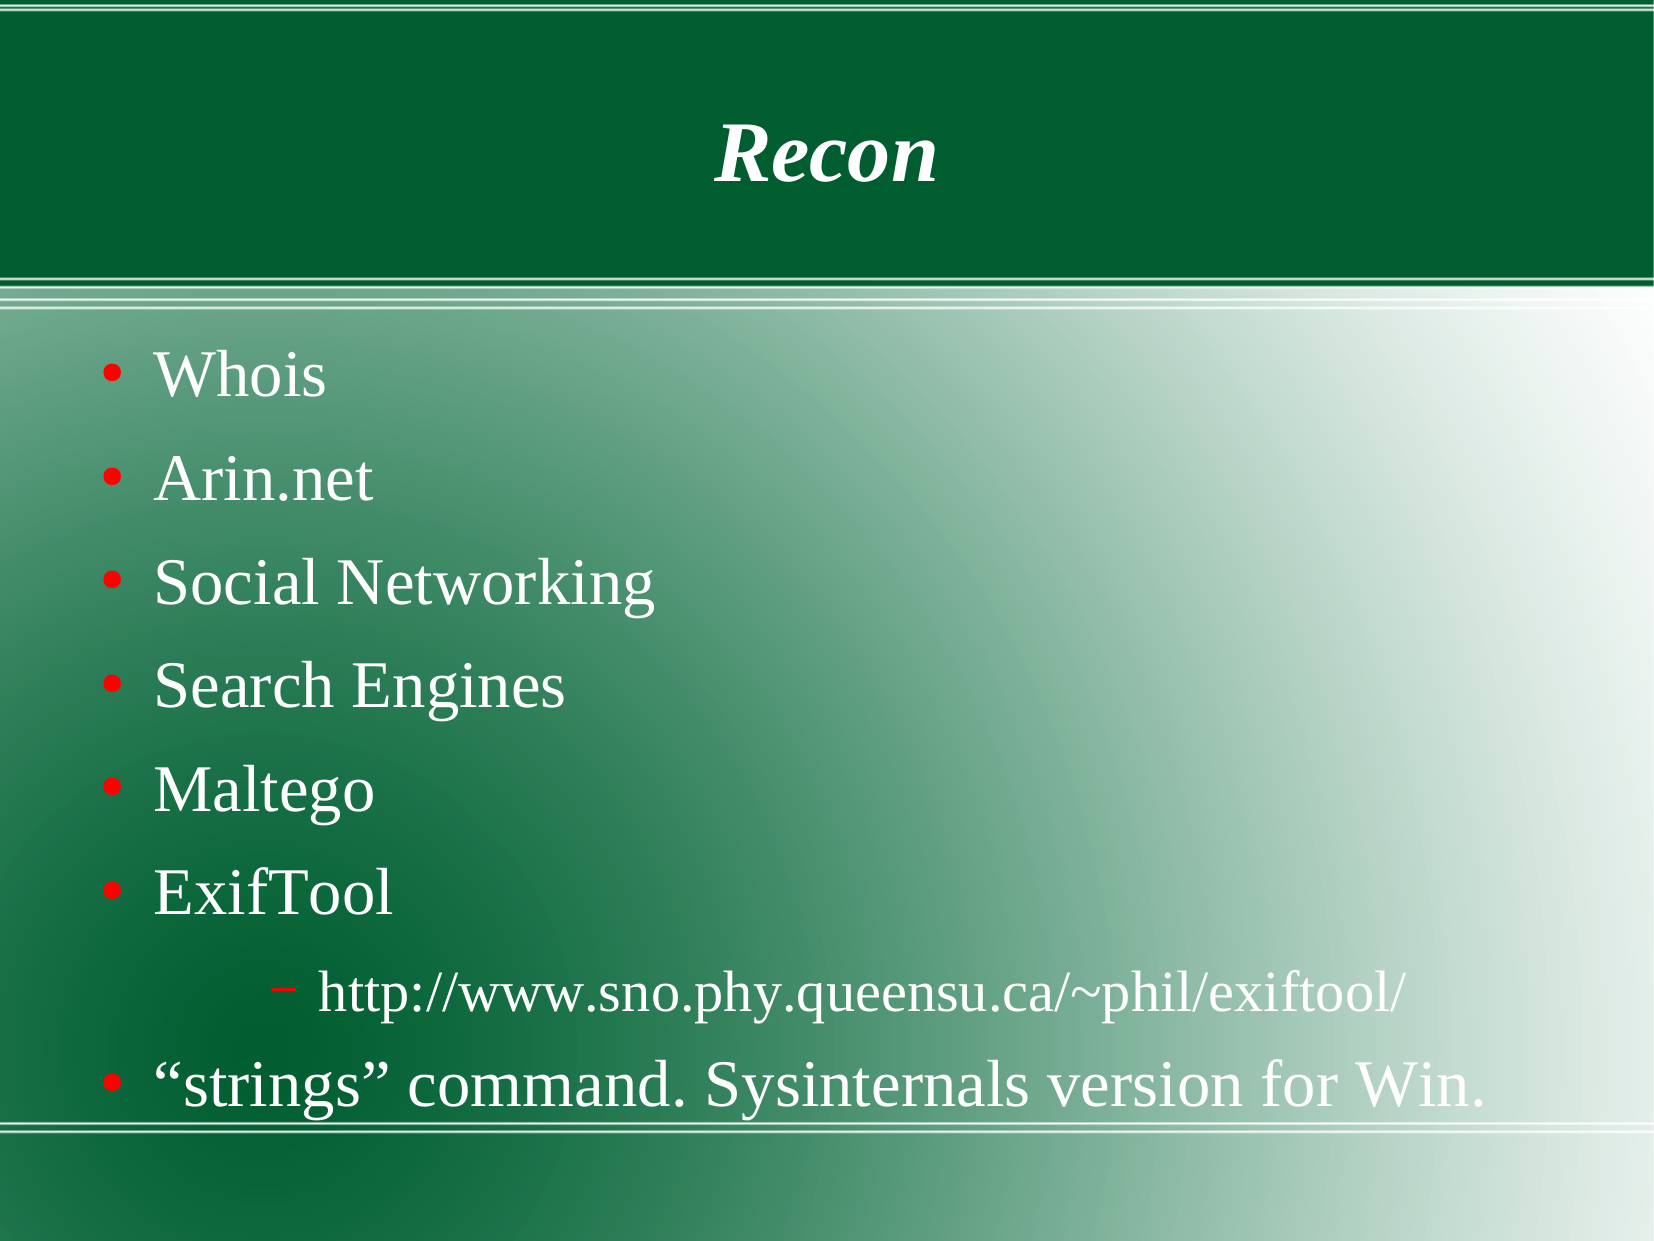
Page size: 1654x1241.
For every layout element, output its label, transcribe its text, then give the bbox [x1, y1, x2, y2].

title Recon [82, 49, 1571, 257]
picture [0, 0, 1654, 1241]
list Whois Arin.net Social Networking Search Engines Maltego ExifTool http://www.sno.phy.queensu.ca/~phil/exiftool/ “strings” command. Sysinternals version for Win. [82, 337, 1571, 1156]
